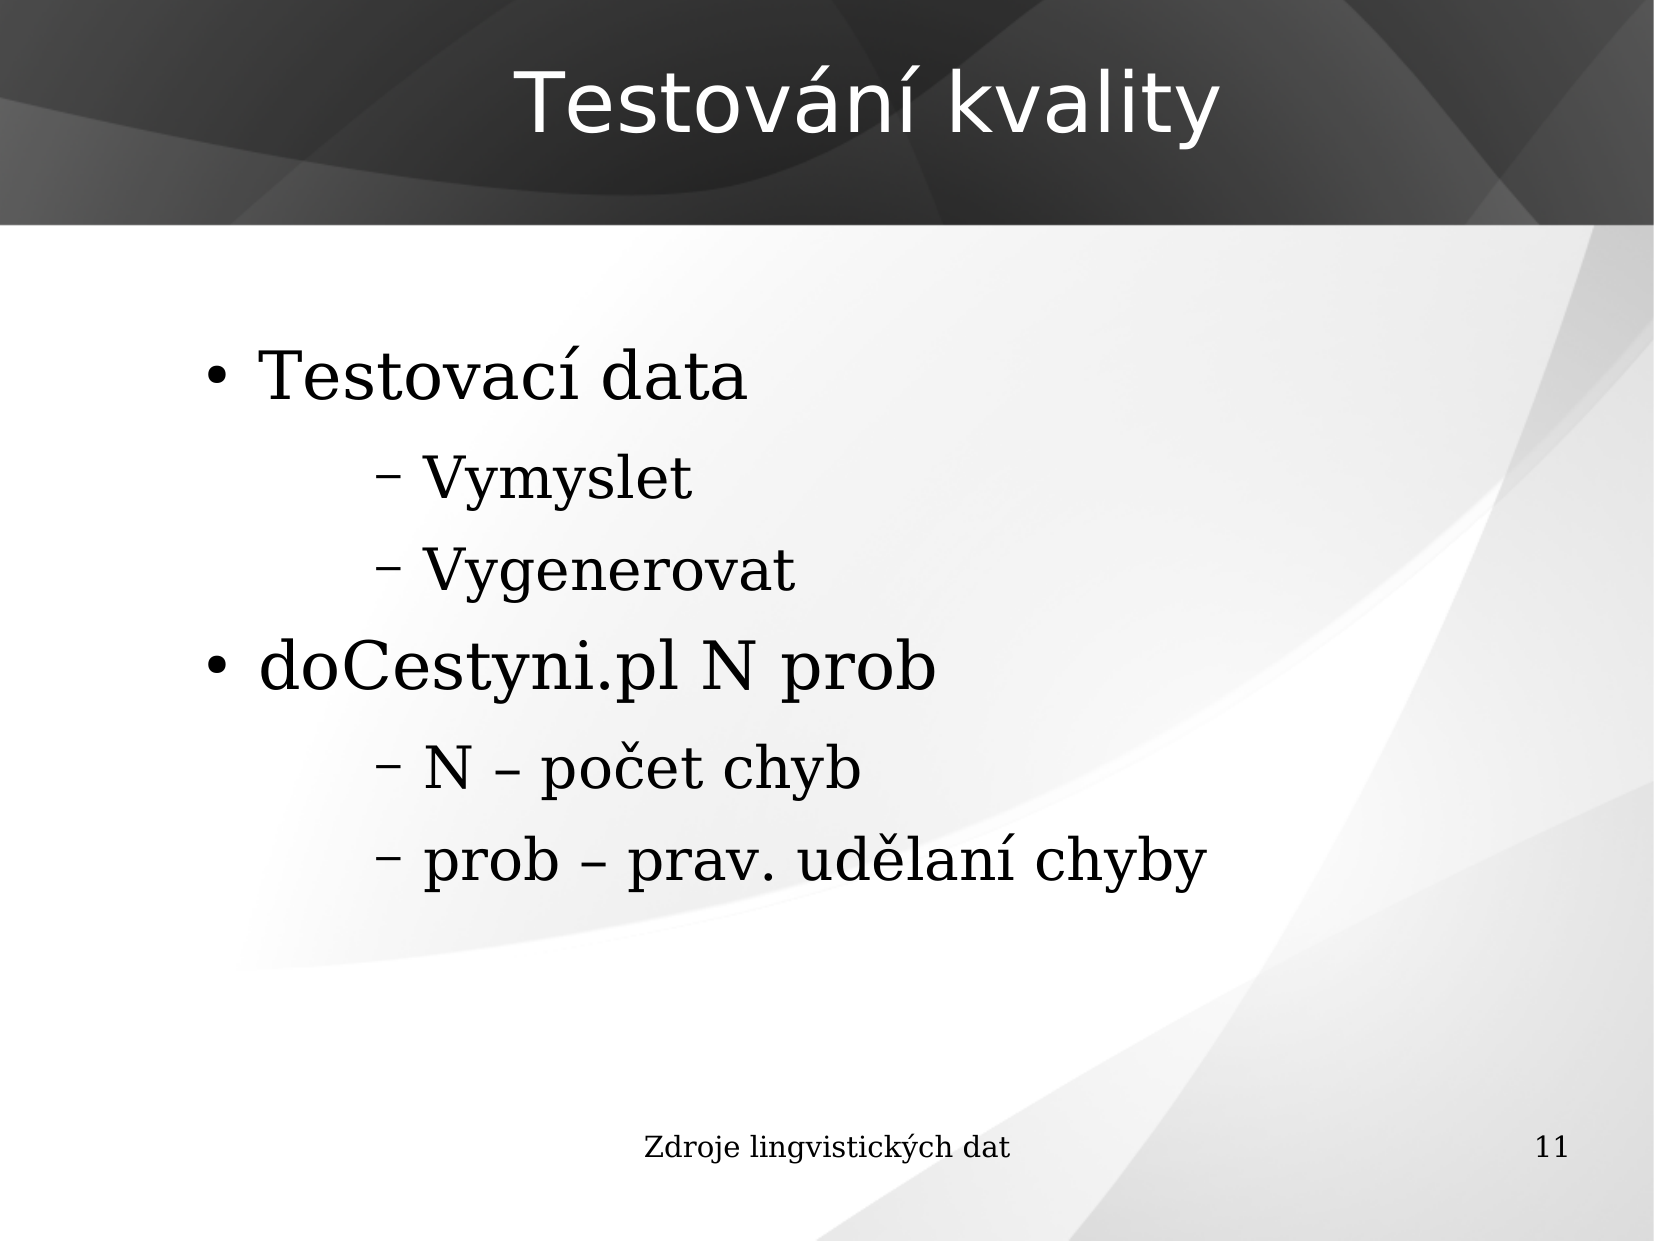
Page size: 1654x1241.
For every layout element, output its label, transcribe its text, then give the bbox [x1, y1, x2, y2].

picture [0, 0, 1654, 1241]
list Testovací data Vymyslet Vygenerovat doCestyni.pl N prob N – počet chyb prob – prav. udělaní chyby [187, 337, 1538, 1013]
title Testování kvality [124, 0, 1613, 208]
